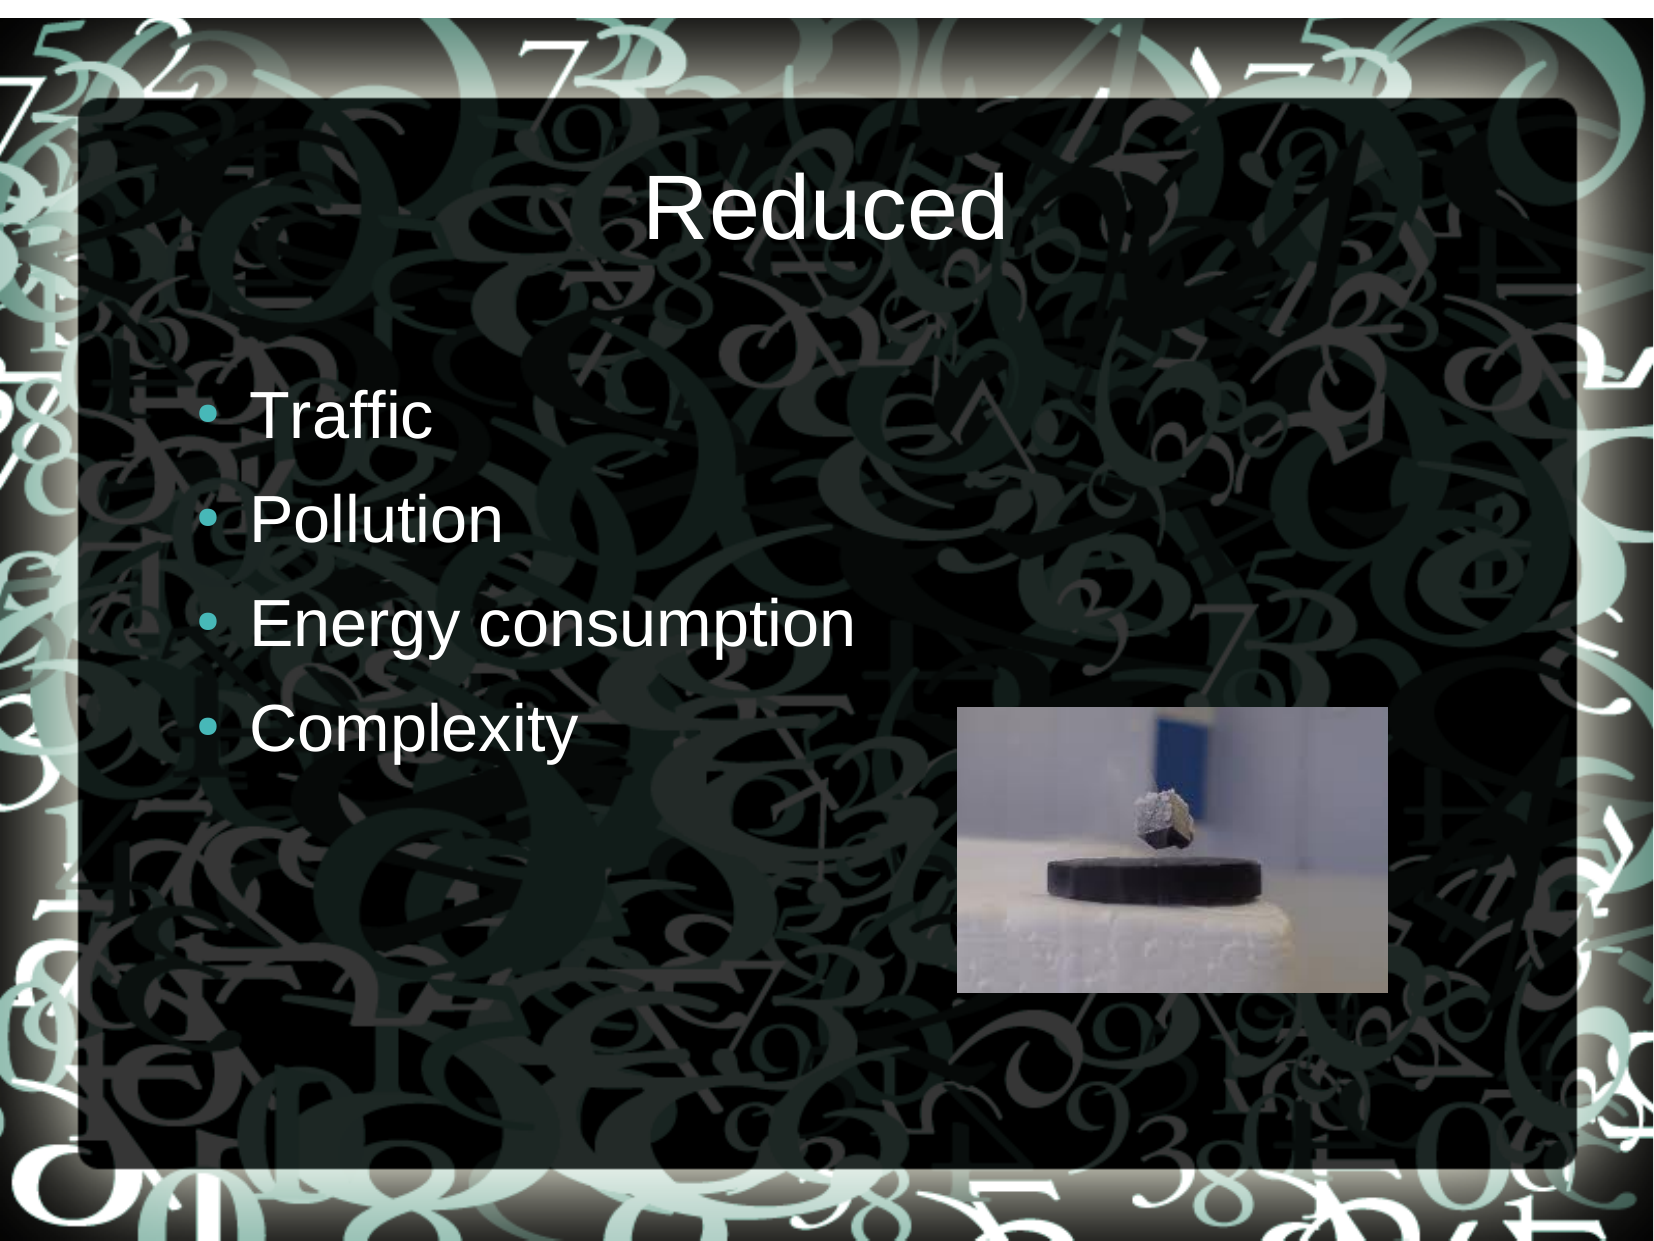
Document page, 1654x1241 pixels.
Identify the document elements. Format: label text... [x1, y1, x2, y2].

title Reduced [82, 105, 1571, 310]
picture [0, 18, 1654, 1241]
list Traffic Pollution Energy consumption Complexity [178, 377, 1569, 1148]
